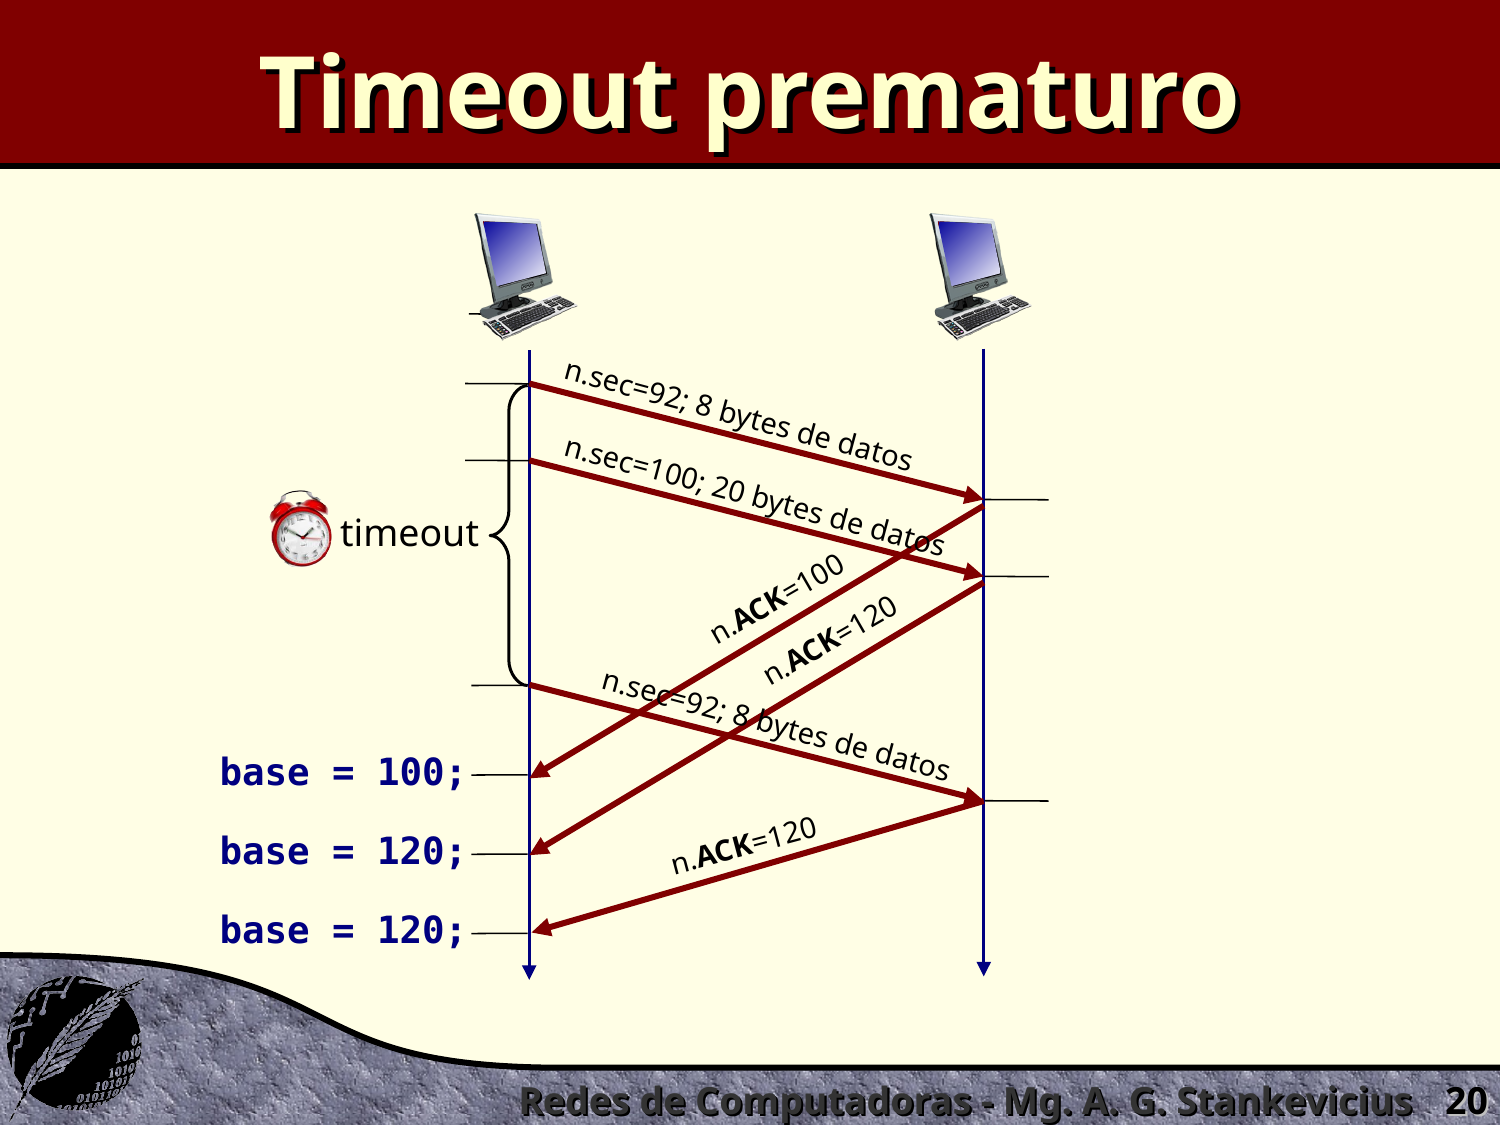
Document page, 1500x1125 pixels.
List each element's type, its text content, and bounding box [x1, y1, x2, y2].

picture [0, 959, 1500, 1125]
picture [262, 487, 335, 567]
text_box n.sec=92; 8 bytes de datos [581, 647, 978, 804]
text_box [937, 221, 1001, 287]
text_box base = 120; [204, 822, 483, 881]
text_box n.sec=92; 8 bytes de datos [544, 349, 940, 494]
text_box timeout [335, 498, 491, 566]
text_box n.ACK=100 [684, 542, 863, 668]
title Timeout prematuro [15, 5, 1485, 160]
text_box [483, 221, 547, 287]
picture [926, 207, 1056, 350]
text_box base = 120; [204, 901, 483, 960]
text_box n.sec=100; 20 bytes de datos [544, 414, 970, 579]
picture [1047, 1100, 1054, 1110]
text_box n.ACK=120 [737, 574, 916, 698]
picture [471, 207, 602, 350]
text_box base = 100; [204, 742, 483, 802]
text_box n.ACK=120 [649, 796, 832, 896]
picture [790, 1100, 795, 1110]
